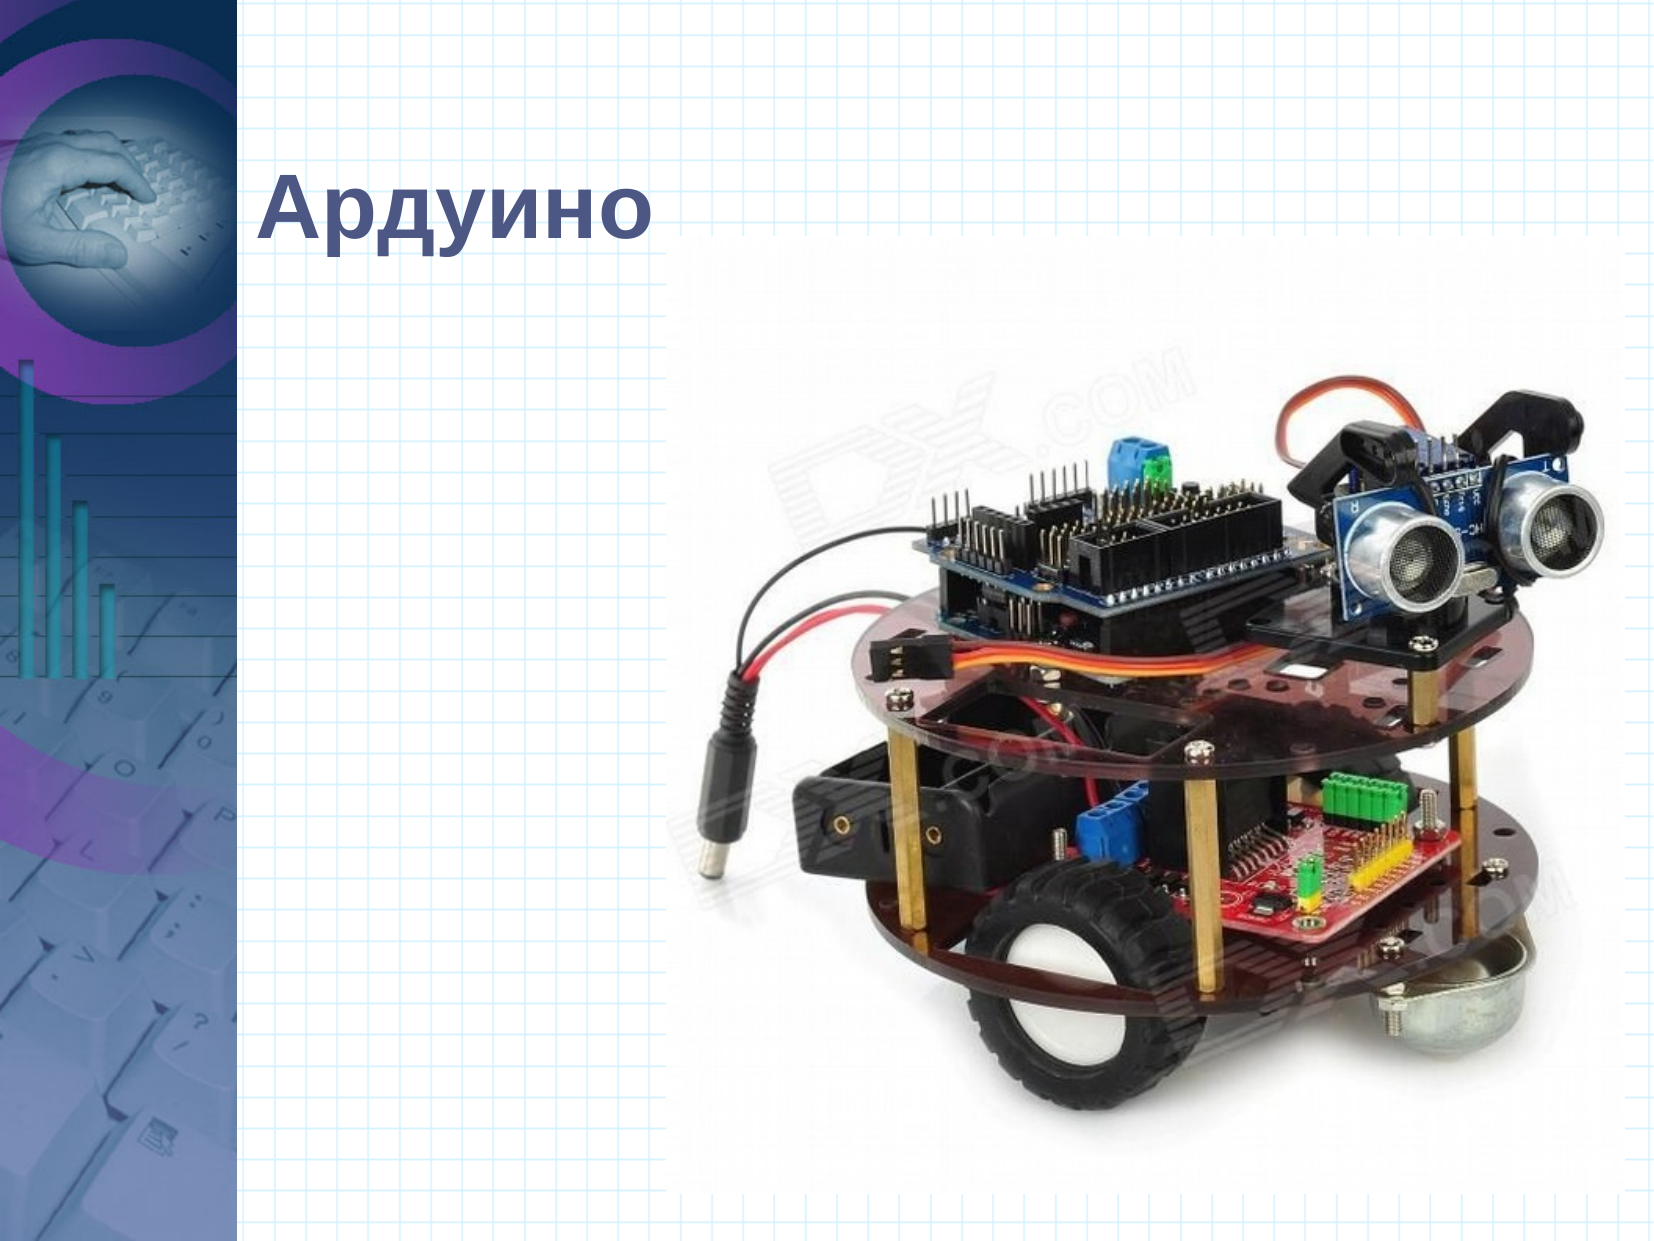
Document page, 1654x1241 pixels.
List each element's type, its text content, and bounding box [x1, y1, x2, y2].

picture [0, 0, 1654, 1241]
title Ардуино [254, 102, 1640, 310]
